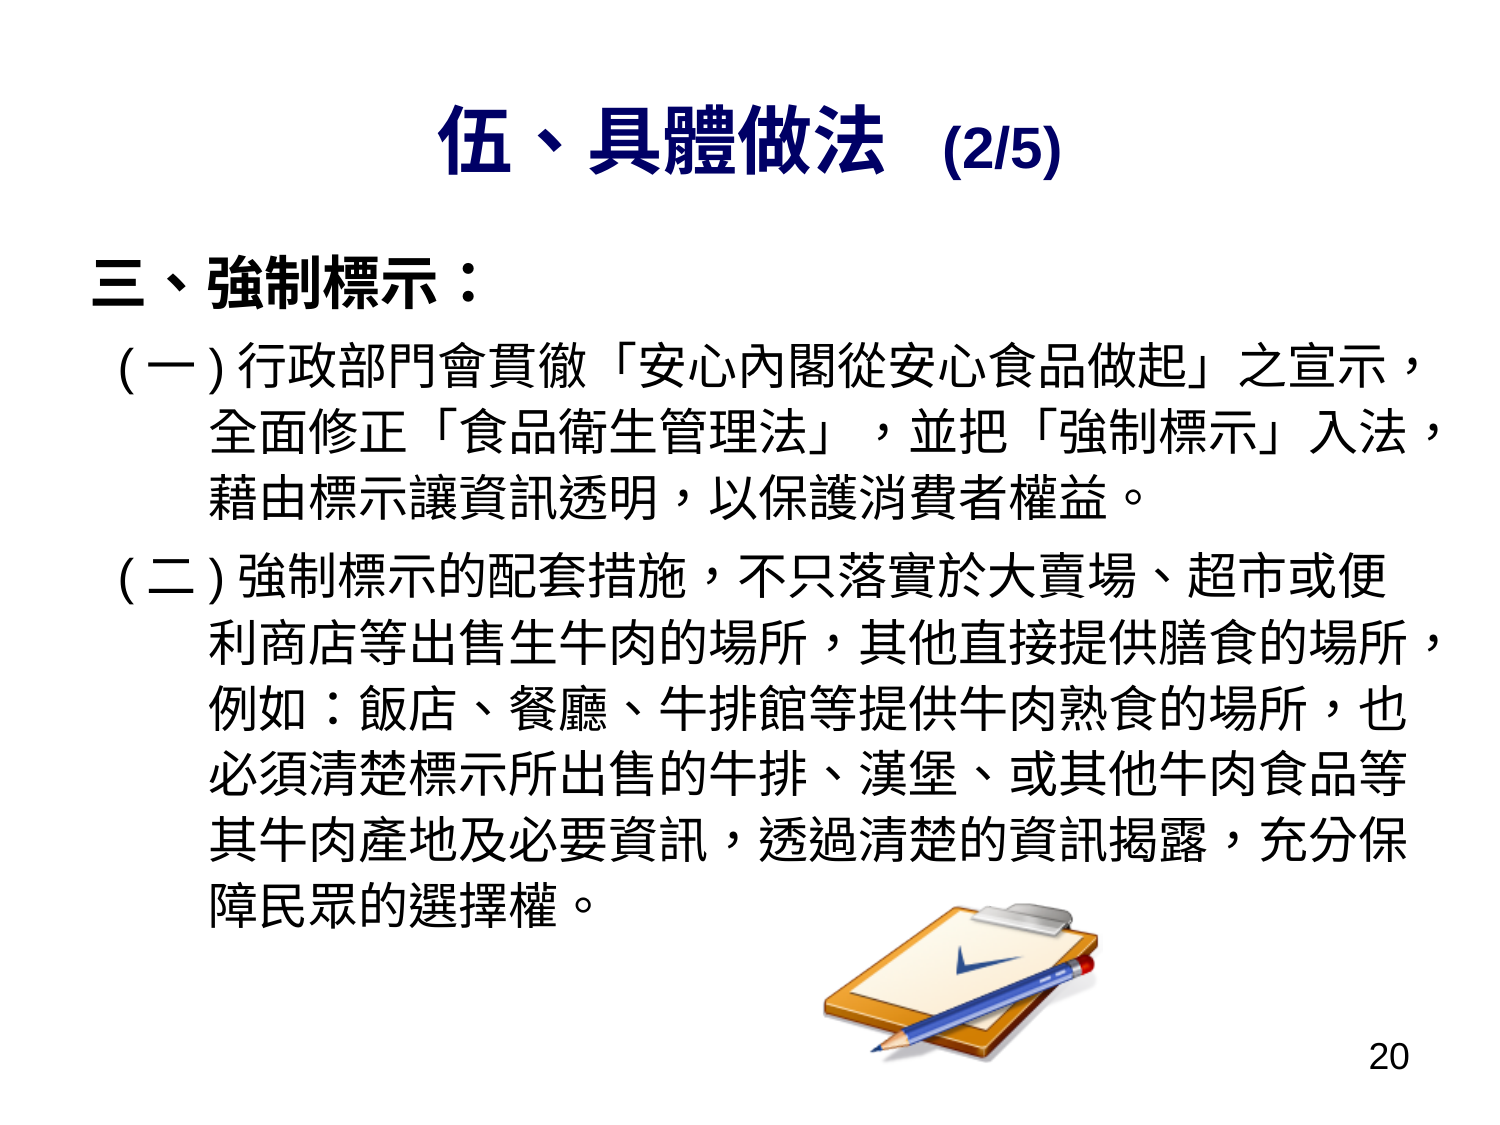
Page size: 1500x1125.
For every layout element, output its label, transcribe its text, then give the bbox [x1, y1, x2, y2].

title 伍、具體做法 (2/5) [75, 45, 1426, 231]
list 三、強制標示： (一)行政部門會貫徹「安心內閣從安心食品做起」之宣示，全面修正「食品衛生管理法」，並把「強制標示」入法，藉由標示讓資訊透明，以保護消費者權益。 (二)強制標示的配套措施，不只落實於大賣場、超市或便利商店等出售生牛肉的場所，其他直接提供膳食的場所，例如：飯店、餐廳、牛排館等提供牛肉熟食的場所，也必須清楚標示所出售的牛排、漢堡、或其他牛肉食品等其牛肉產地及必要資訊，透過清楚的資訊揭露，充分保障民眾的選擇權。 [75, 231, 1426, 975]
picture [820, 822, 1103, 1104]
